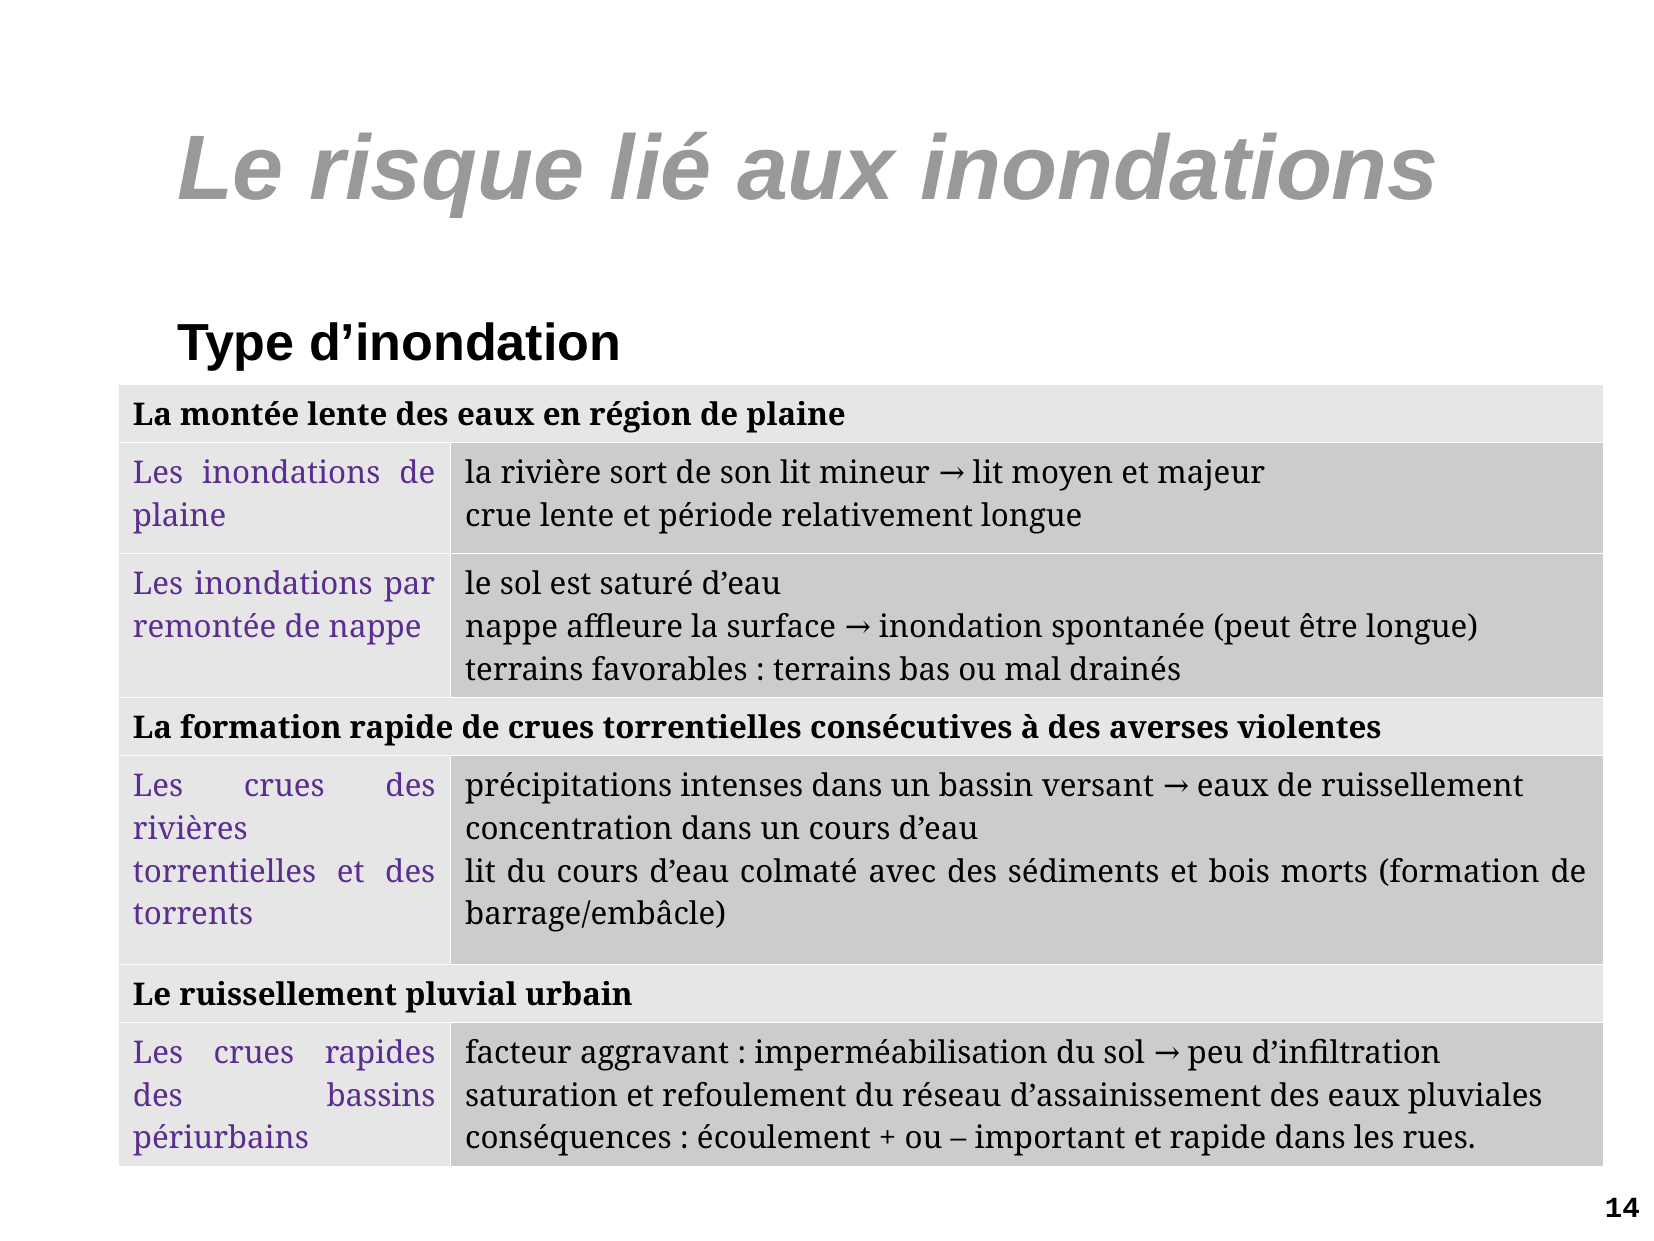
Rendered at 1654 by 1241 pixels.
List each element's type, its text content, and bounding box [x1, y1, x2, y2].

table_cell le sol est saturé d’eau nappe affleure la surface → inondation spontanée (peut être longue) terrains favorables : terrains bas ou mal drainés [451, 554, 1603, 697]
table_header La montée lente des eaux en région de plaine [119, 385, 1603, 442]
table_cell Les crues rapides des bassins périurbains [119, 1023, 450, 1166]
table_cell la rivière sort de son lit mineur → lit moyen et majeur crue lente et période relativement longue [451, 443, 1603, 553]
table_cell Les inondations de plaine [119, 443, 450, 553]
table_cell Le ruissellement pluvial urbain [119, 965, 1603, 1022]
table_cell Les crues des rivières torrentielles et des torrents [119, 756, 450, 964]
table_cell facteur aggravant : imperméabilisation du sol → peu d’infiltration saturation et refoulement du réseau d’assainissement des eaux pluviales conséquences : écoulement + ou – important et rapide dans les rues. [451, 1023, 1603, 1166]
title Le risque lié aux inondations [177, 69, 1625, 266]
table_cell La formation rapide de crues torrentielles consécutives à des averses violentes [119, 698, 1603, 755]
list Type d’inondation [177, 312, 1595, 384]
table_cell Les inondations par remontée de nappe [119, 554, 450, 697]
table_cell précipitations intenses dans un bassin versant → eaux de ruissellement concentration dans un cours d’eau lit du cours d’eau colmaté avec des sédiments et bois morts (formation de barrage/embâcle) [451, 756, 1603, 964]
